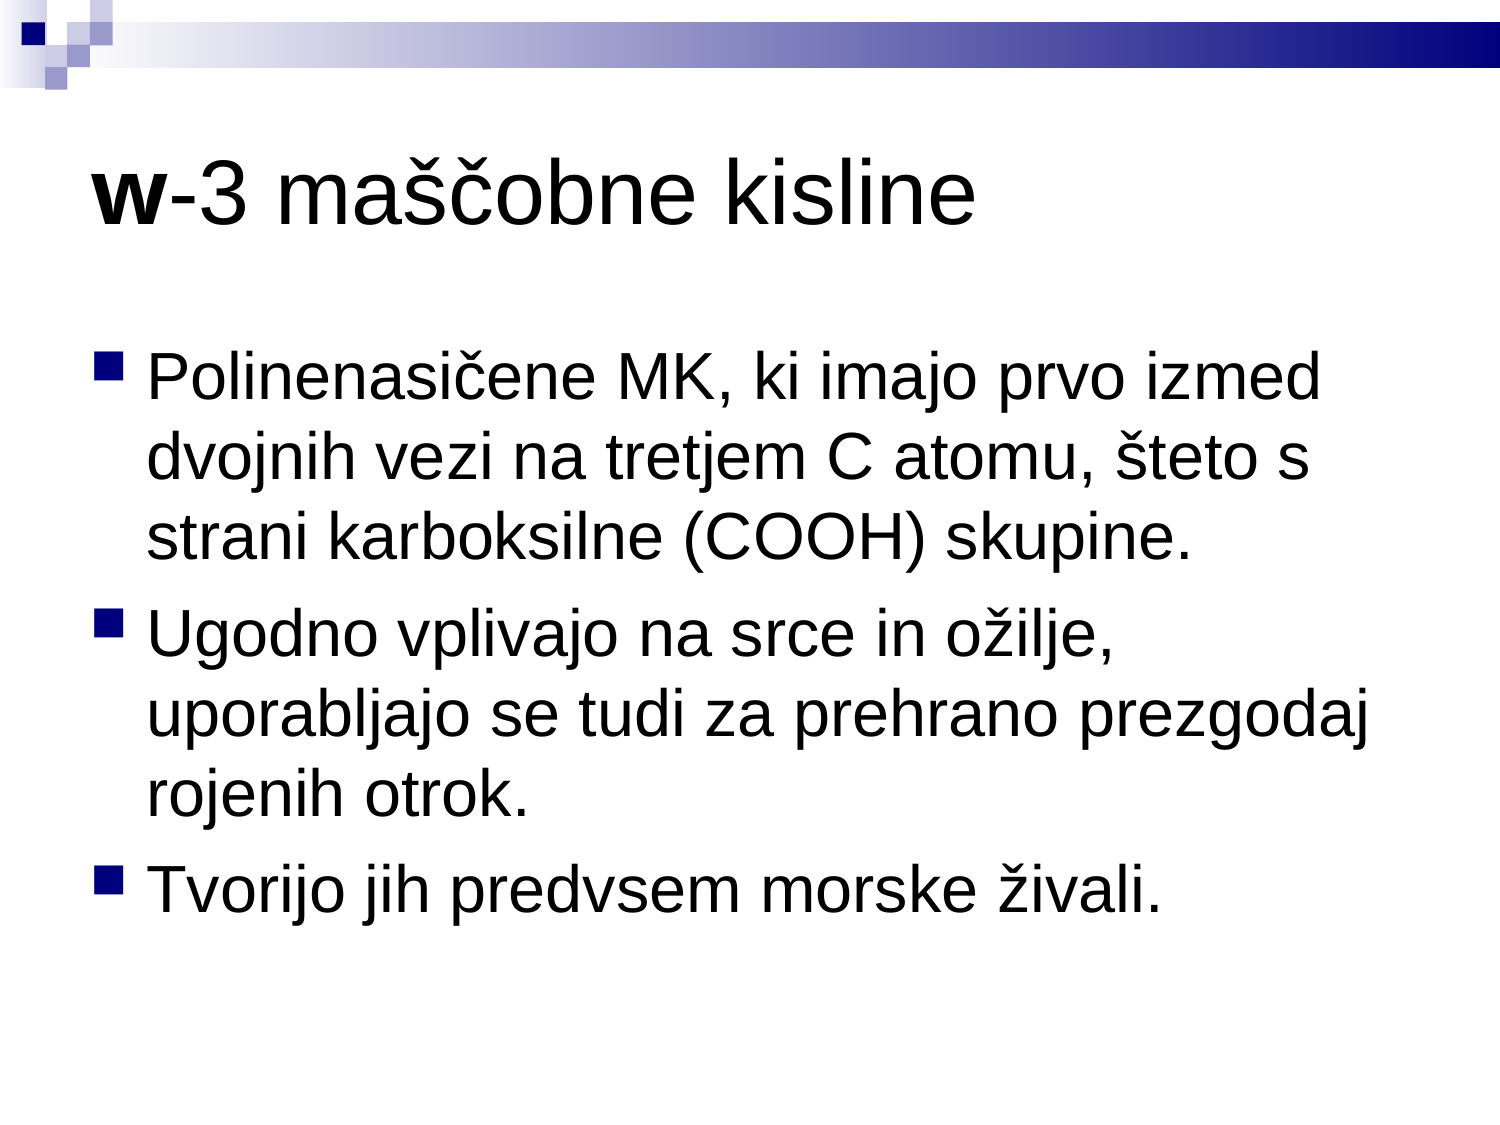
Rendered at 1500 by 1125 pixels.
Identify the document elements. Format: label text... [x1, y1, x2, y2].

title w-3 maščobne kisline [75, 75, 1426, 301]
list Polinenasičene MK, ki imajo prvo izmed dvojnih vezi na tretjem C atomu, šteto s strani karboksilne (COOH) skupine. Ugodno vplivajo na srce in ožilje, uporabljajo se tudi za prehrano prezgodaj rojenih otrok. Tvorijo jih predvsem morske živali. [75, 324, 1426, 963]
